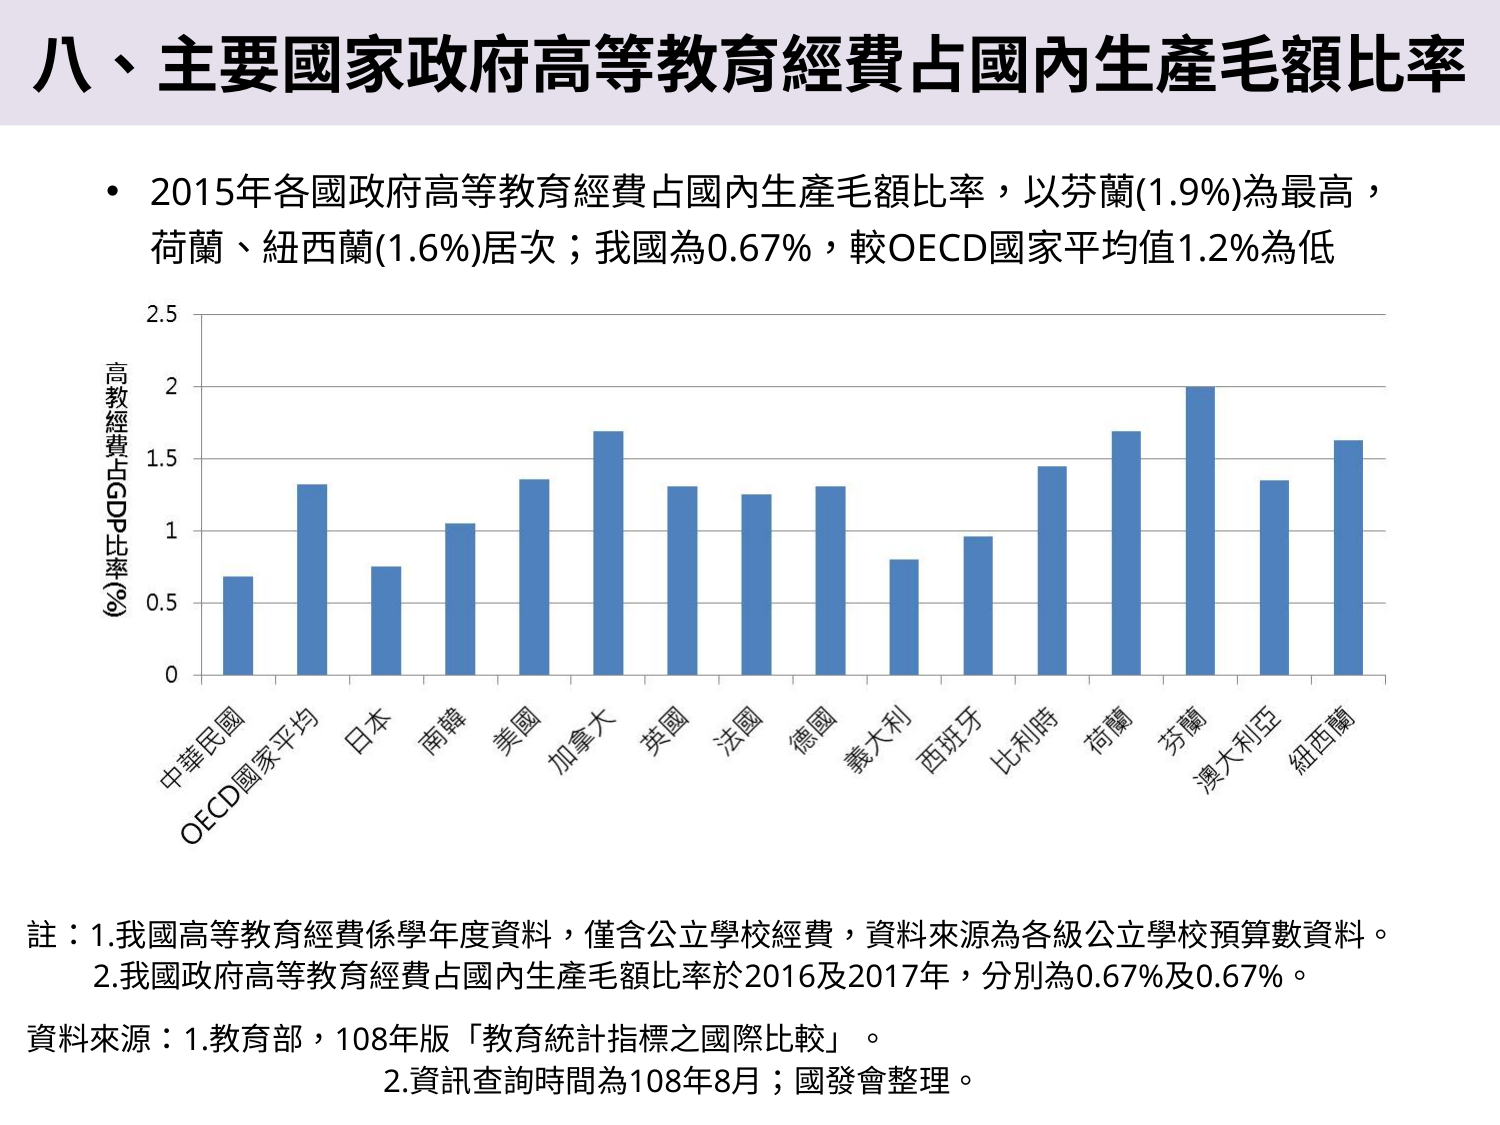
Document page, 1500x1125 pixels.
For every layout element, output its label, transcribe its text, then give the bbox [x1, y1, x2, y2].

text_box 註：1.我國高等教育經費係學年度資料，僅含公立學校經費，資料來源為各級公立學校預算數資料。 2.我國政府高等教育經費占國內生產毛額比率於2016及2017年，分別為0.67%及0.67%。 資料來源：1.教育部，108年版「教育統計指標之國際比較」。 2.資訊查詢時間為108年8月；國發會整理。 [11, 903, 1483, 1125]
text_box [88, 137, 1377, 213]
text_box 八、主要國家政府高等教育經費占國內生產毛額比率 [0, 0, 1500, 126]
text_box 2015年各國政府高等教育經費占國內生產毛額比率，以芬蘭(1.9%)為最高， 荷蘭、紐西蘭(1.6%)居次；我國為0.67%，較OECD國家平均值1.2%為低 [91, 149, 1483, 386]
picture [92, 290, 1408, 858]
